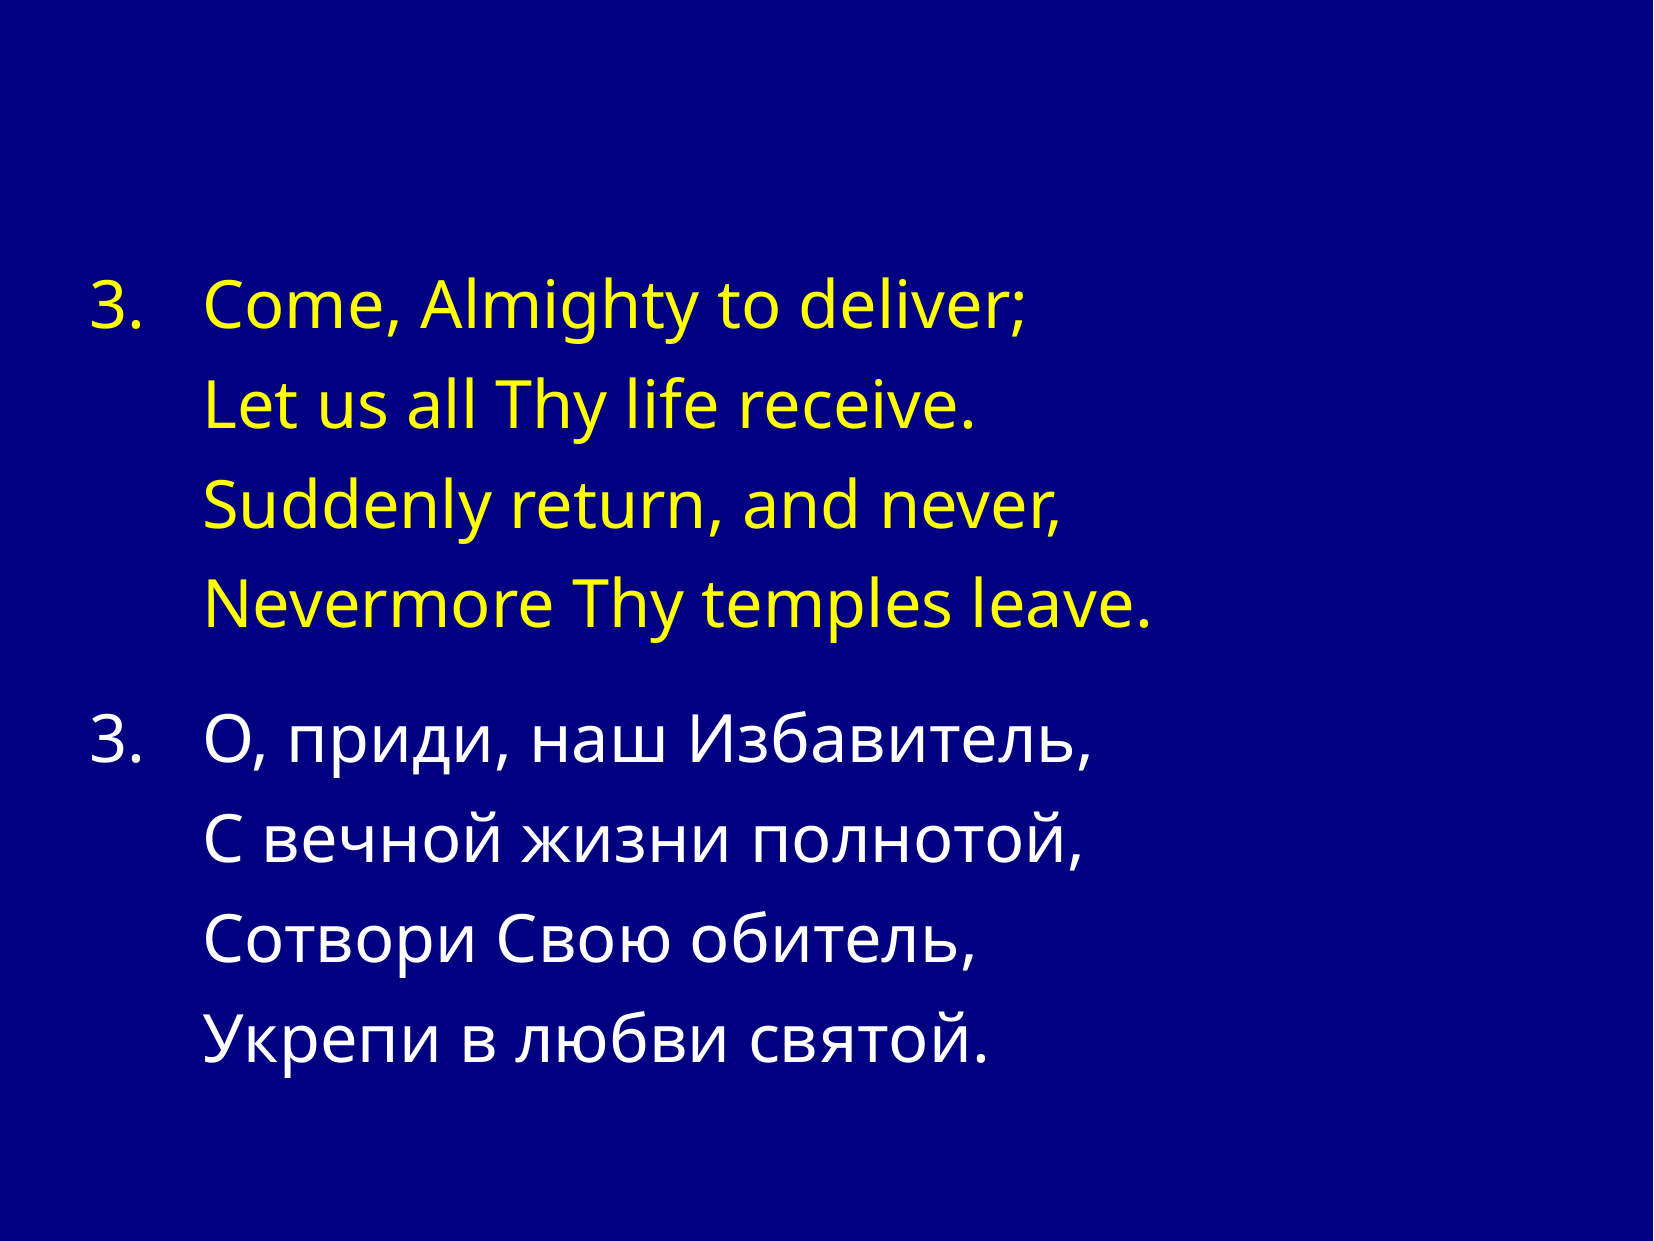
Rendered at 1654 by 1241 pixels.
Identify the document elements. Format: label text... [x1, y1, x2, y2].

text_box 3. Come, Almighty to deliver; Let us all Thy life receive. Suddenly return, and never, Nevermore Thy temples leave. [75, 150, 1576, 638]
text_box 3. О, приди, наш Избавитель, С вечной жизни полнотой, Сотвори Свою обитель, Укрепи в любви святой. [75, 675, 1576, 1163]
